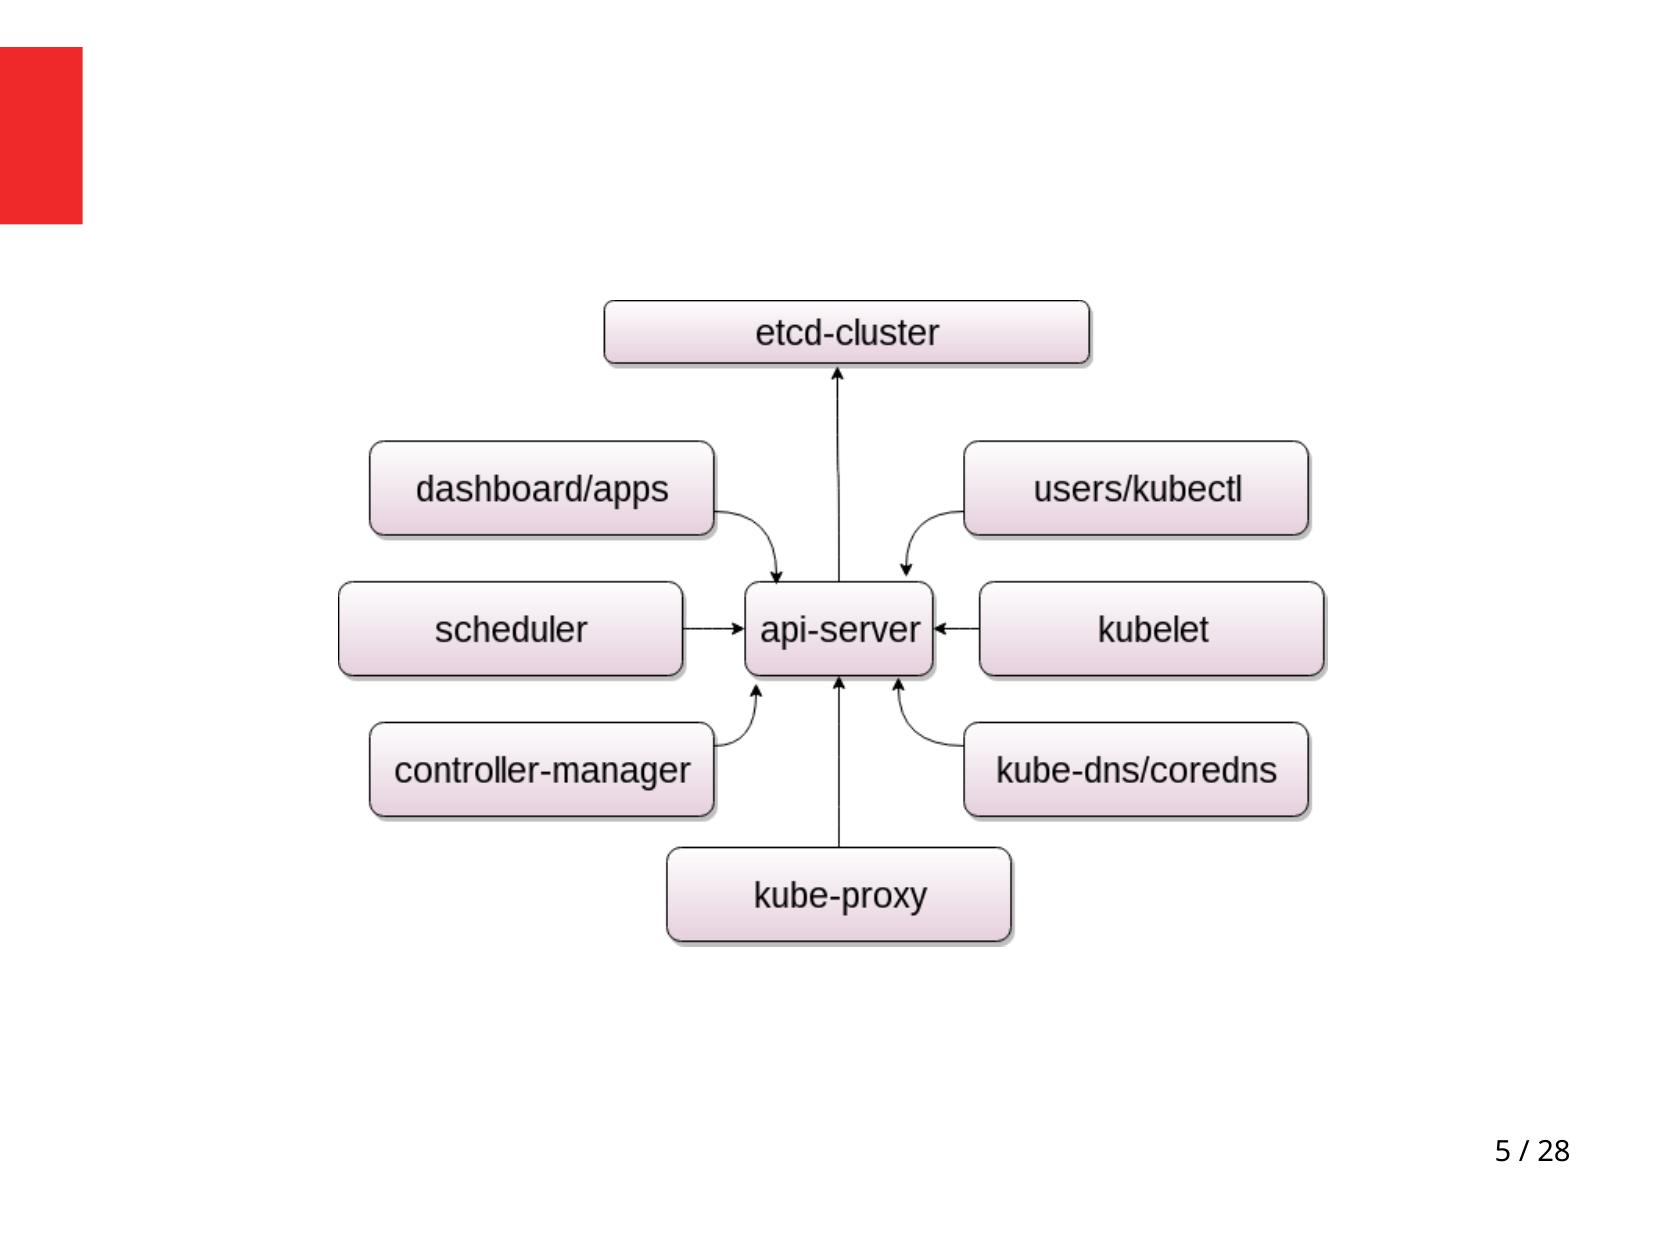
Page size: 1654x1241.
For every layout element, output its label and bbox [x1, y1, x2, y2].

picture [338, 300, 1328, 947]
